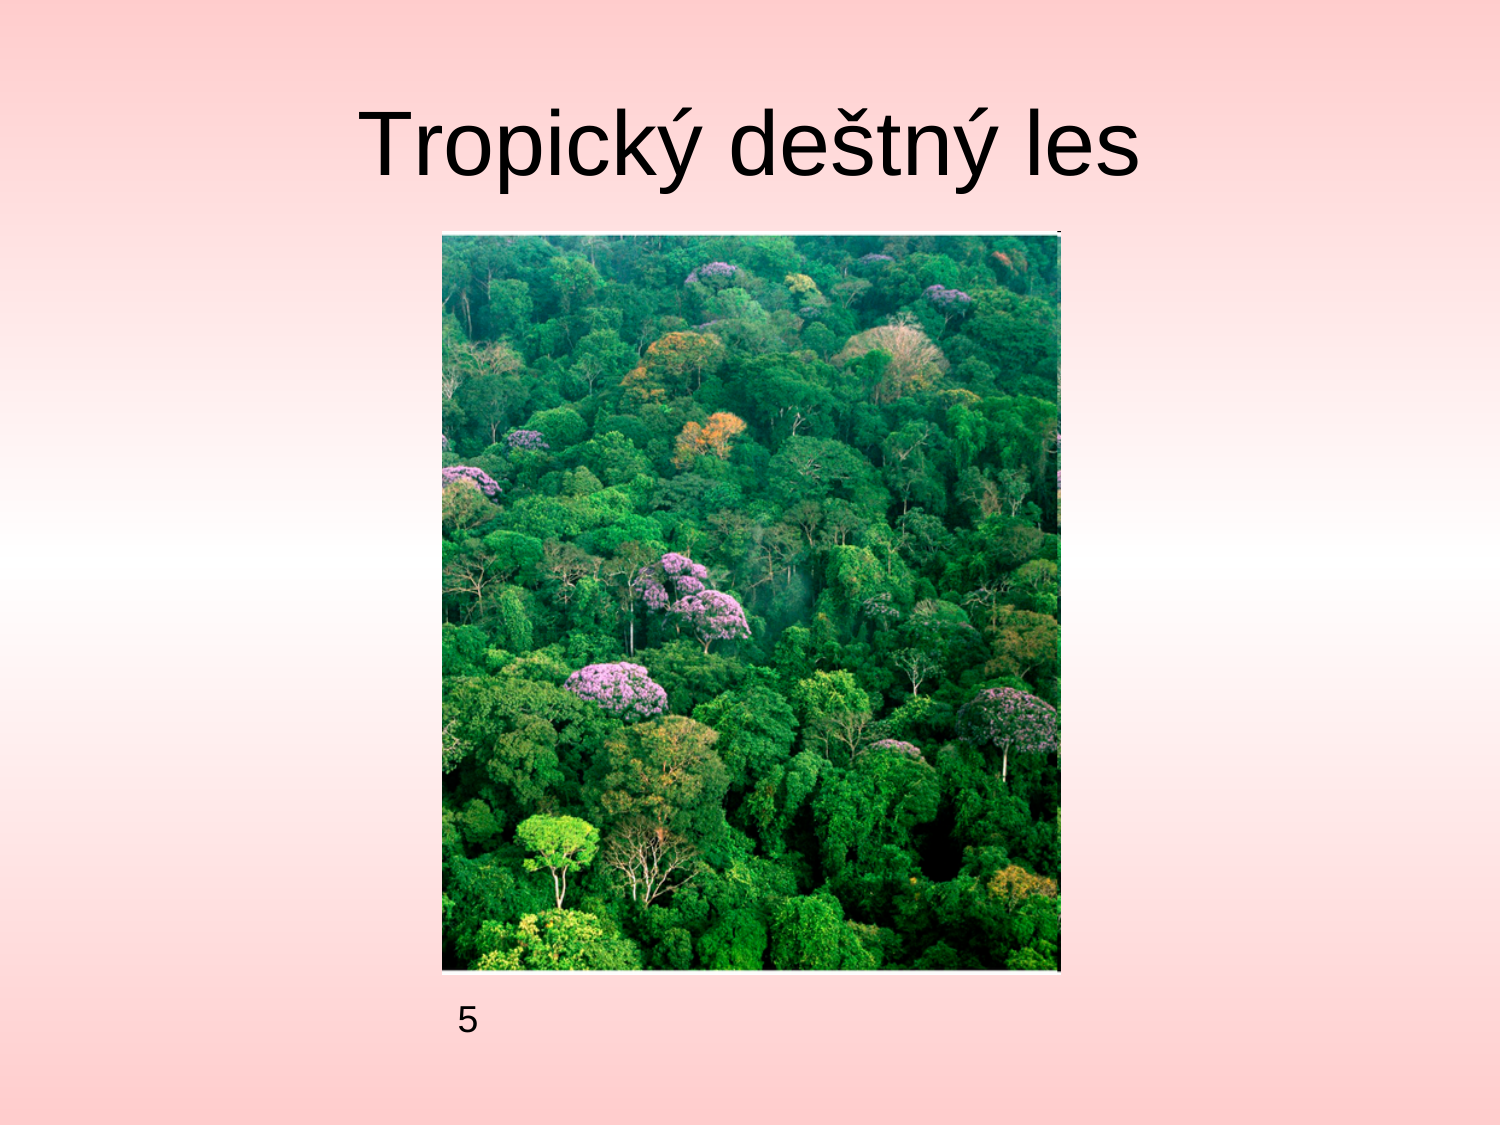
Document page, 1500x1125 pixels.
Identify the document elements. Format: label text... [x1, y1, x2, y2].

title Tropický deštný les [75, 45, 1426, 233]
picture [442, 231, 1061, 975]
text_box 5 [442, 987, 550, 1049]
